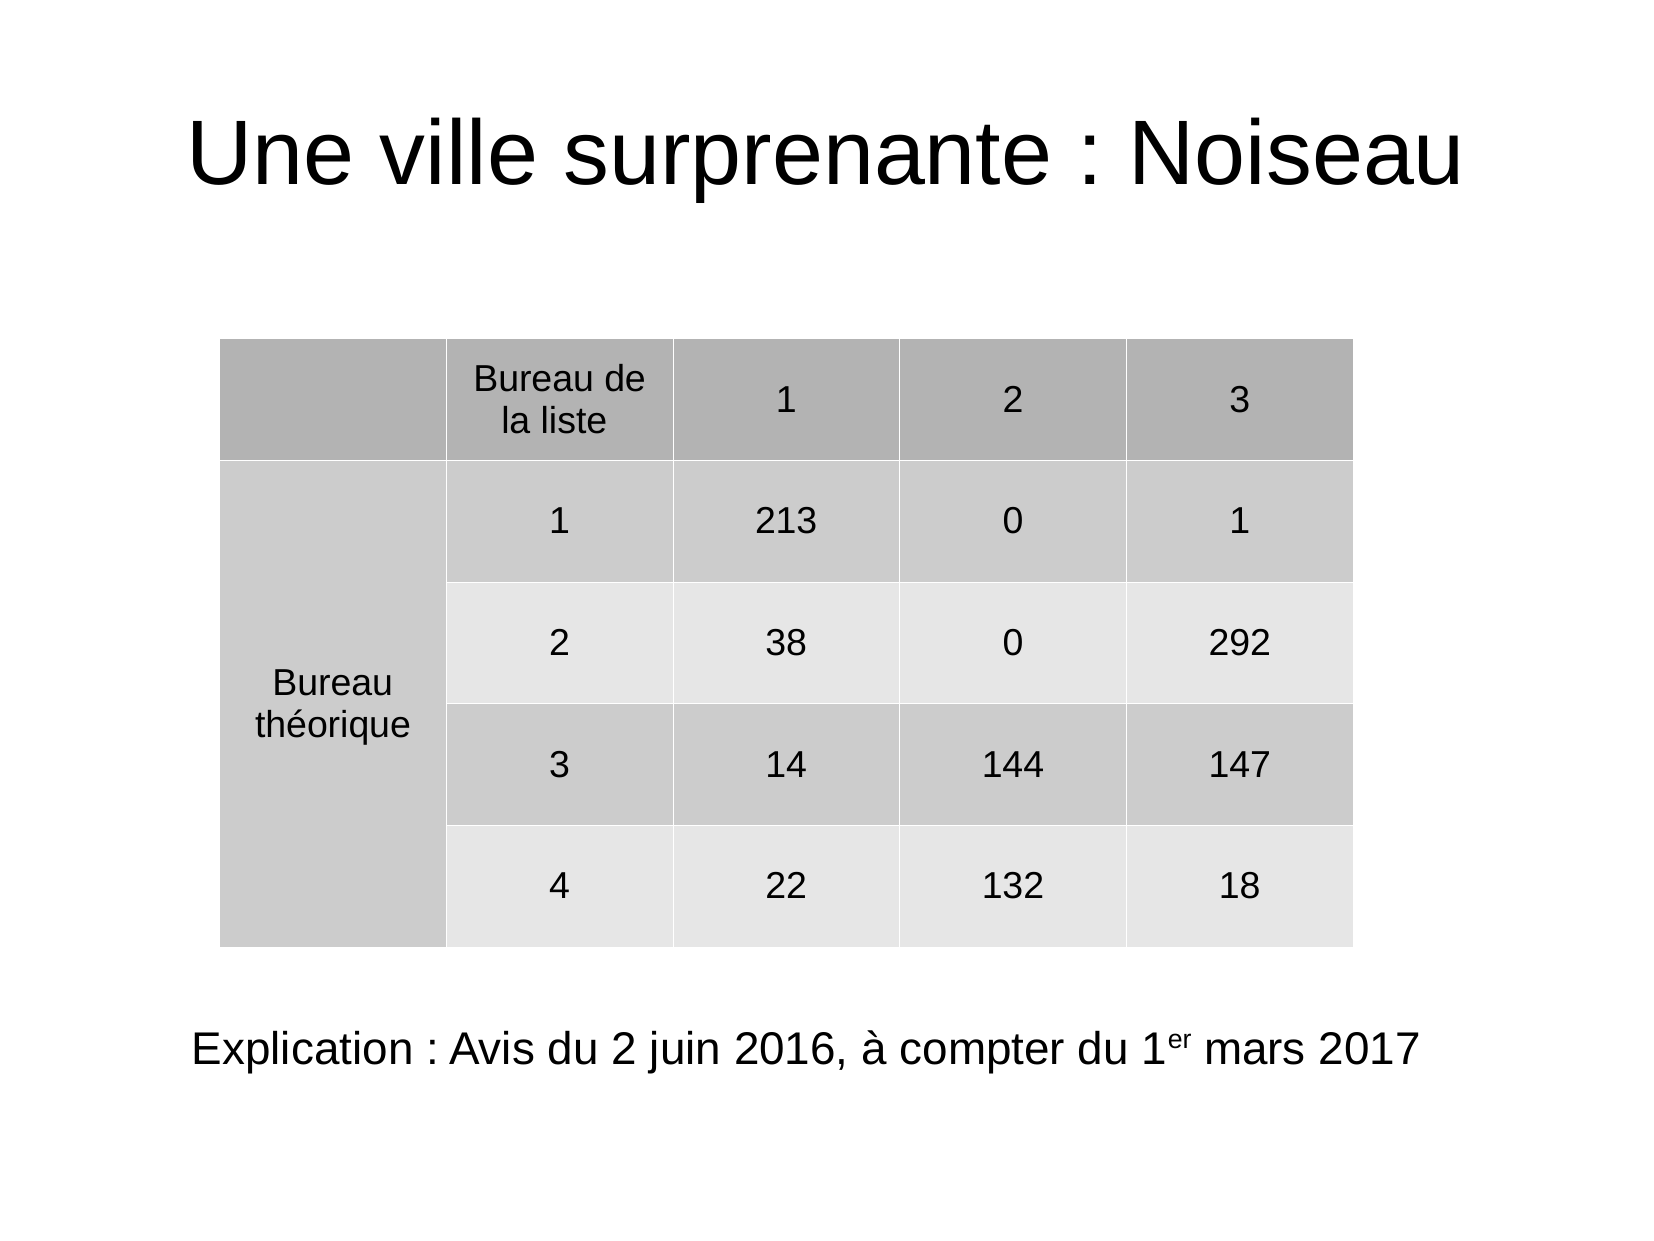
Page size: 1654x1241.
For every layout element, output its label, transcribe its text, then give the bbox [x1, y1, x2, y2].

table_cell 213 [674, 461, 899, 582]
table_cell Bureau théorique [220, 461, 446, 947]
title Une ville surprenante : Noiseau [82, 49, 1571, 257]
table_cell 144 [900, 704, 1126, 825]
text_box Explication : Avis du 2 juin 2016, à compter du 1er mars 2017 [177, 1015, 1489, 1084]
table_cell 132 [900, 826, 1126, 947]
table_cell 18 [1127, 826, 1353, 947]
table_header 3 [1127, 339, 1353, 460]
table_cell 2 [447, 583, 673, 703]
table_cell 0 [900, 583, 1126, 703]
table_cell 147 [1127, 704, 1353, 825]
table_cell 1 [447, 461, 673, 582]
table_cell 292 [1127, 583, 1353, 703]
table_header [220, 339, 446, 460]
table_header Bureau de la liste [447, 339, 673, 460]
table_cell 1 [1127, 461, 1353, 582]
table_cell 4 [447, 826, 673, 947]
table_cell 3 [447, 704, 673, 825]
table_header 1 [674, 339, 899, 460]
table_cell 22 [674, 826, 899, 947]
table_cell 0 [900, 461, 1126, 582]
table_header 2 [900, 339, 1126, 460]
table_cell 38 [674, 583, 899, 703]
table_cell 14 [674, 704, 899, 825]
